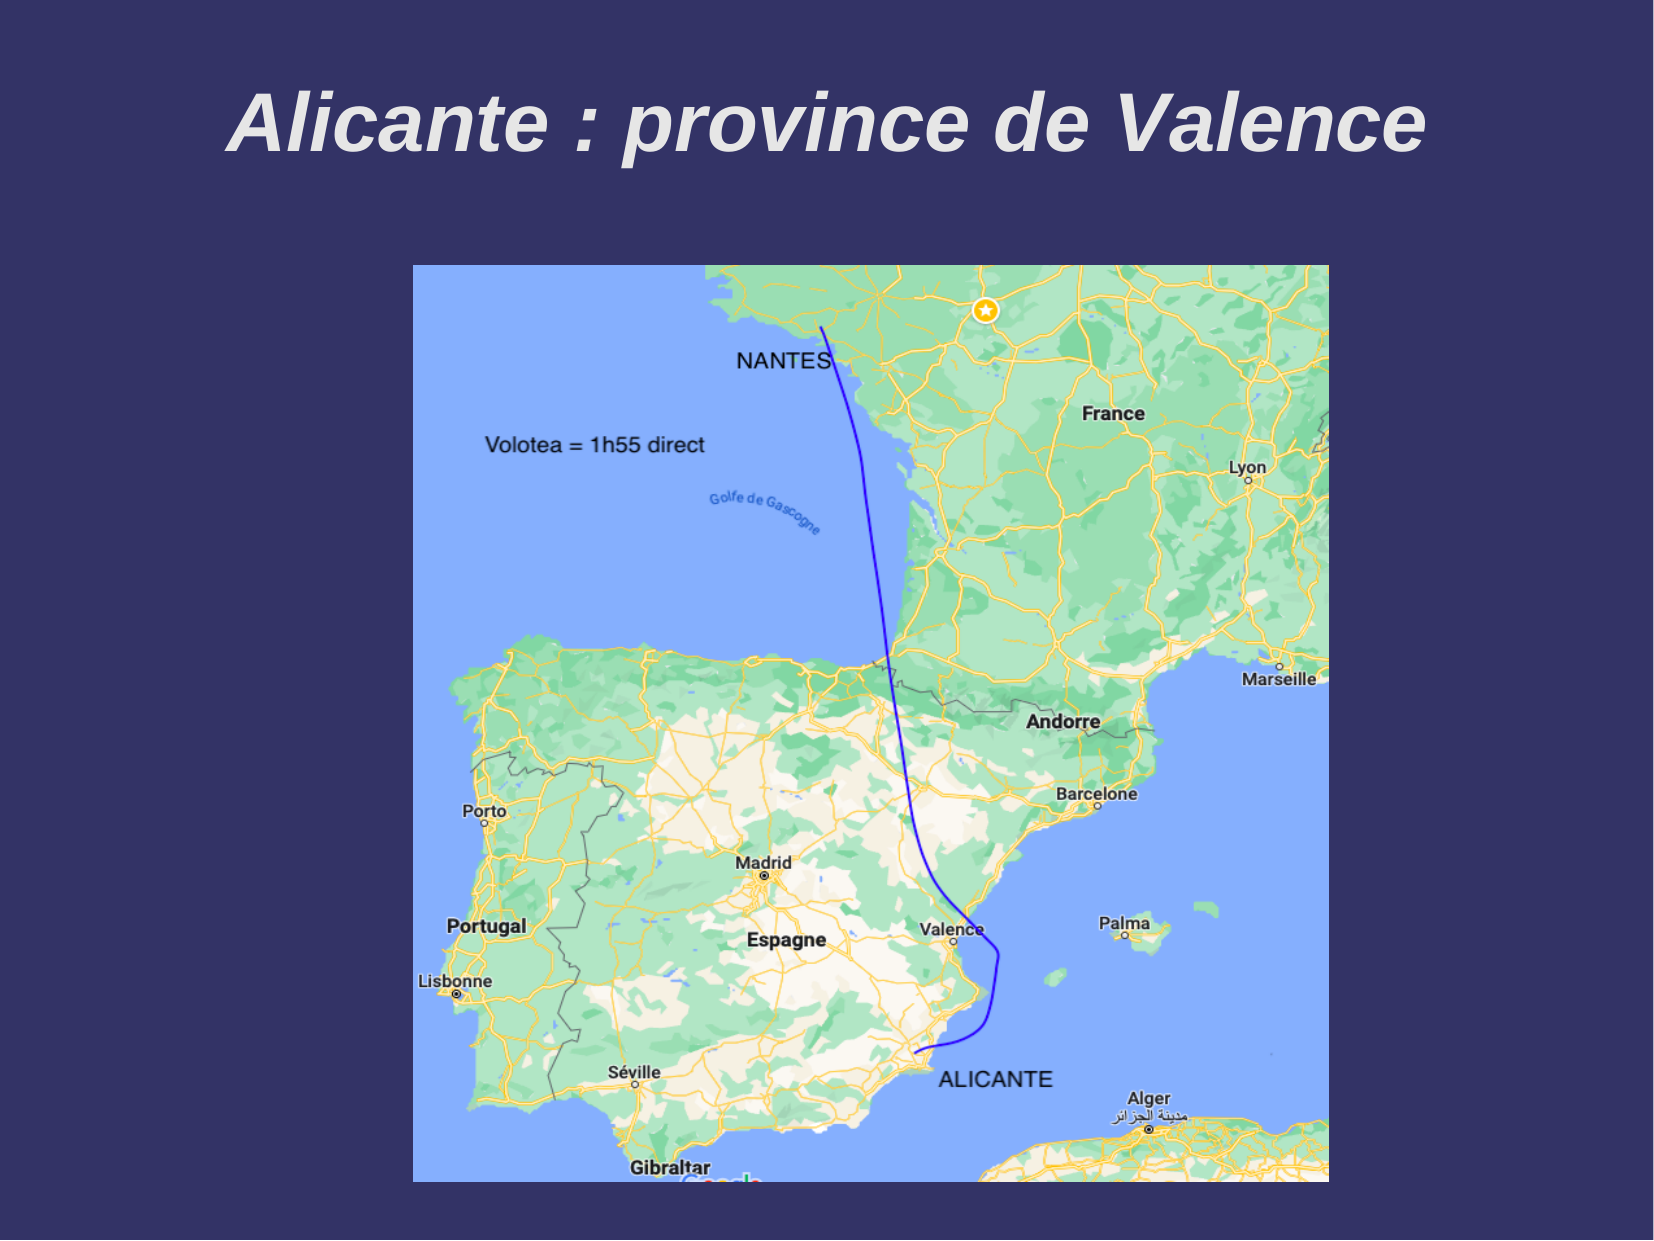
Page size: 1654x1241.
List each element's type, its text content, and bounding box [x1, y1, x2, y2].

title Alicante : province de Valence [121, 19, 1534, 227]
picture [413, 265, 1329, 1182]
